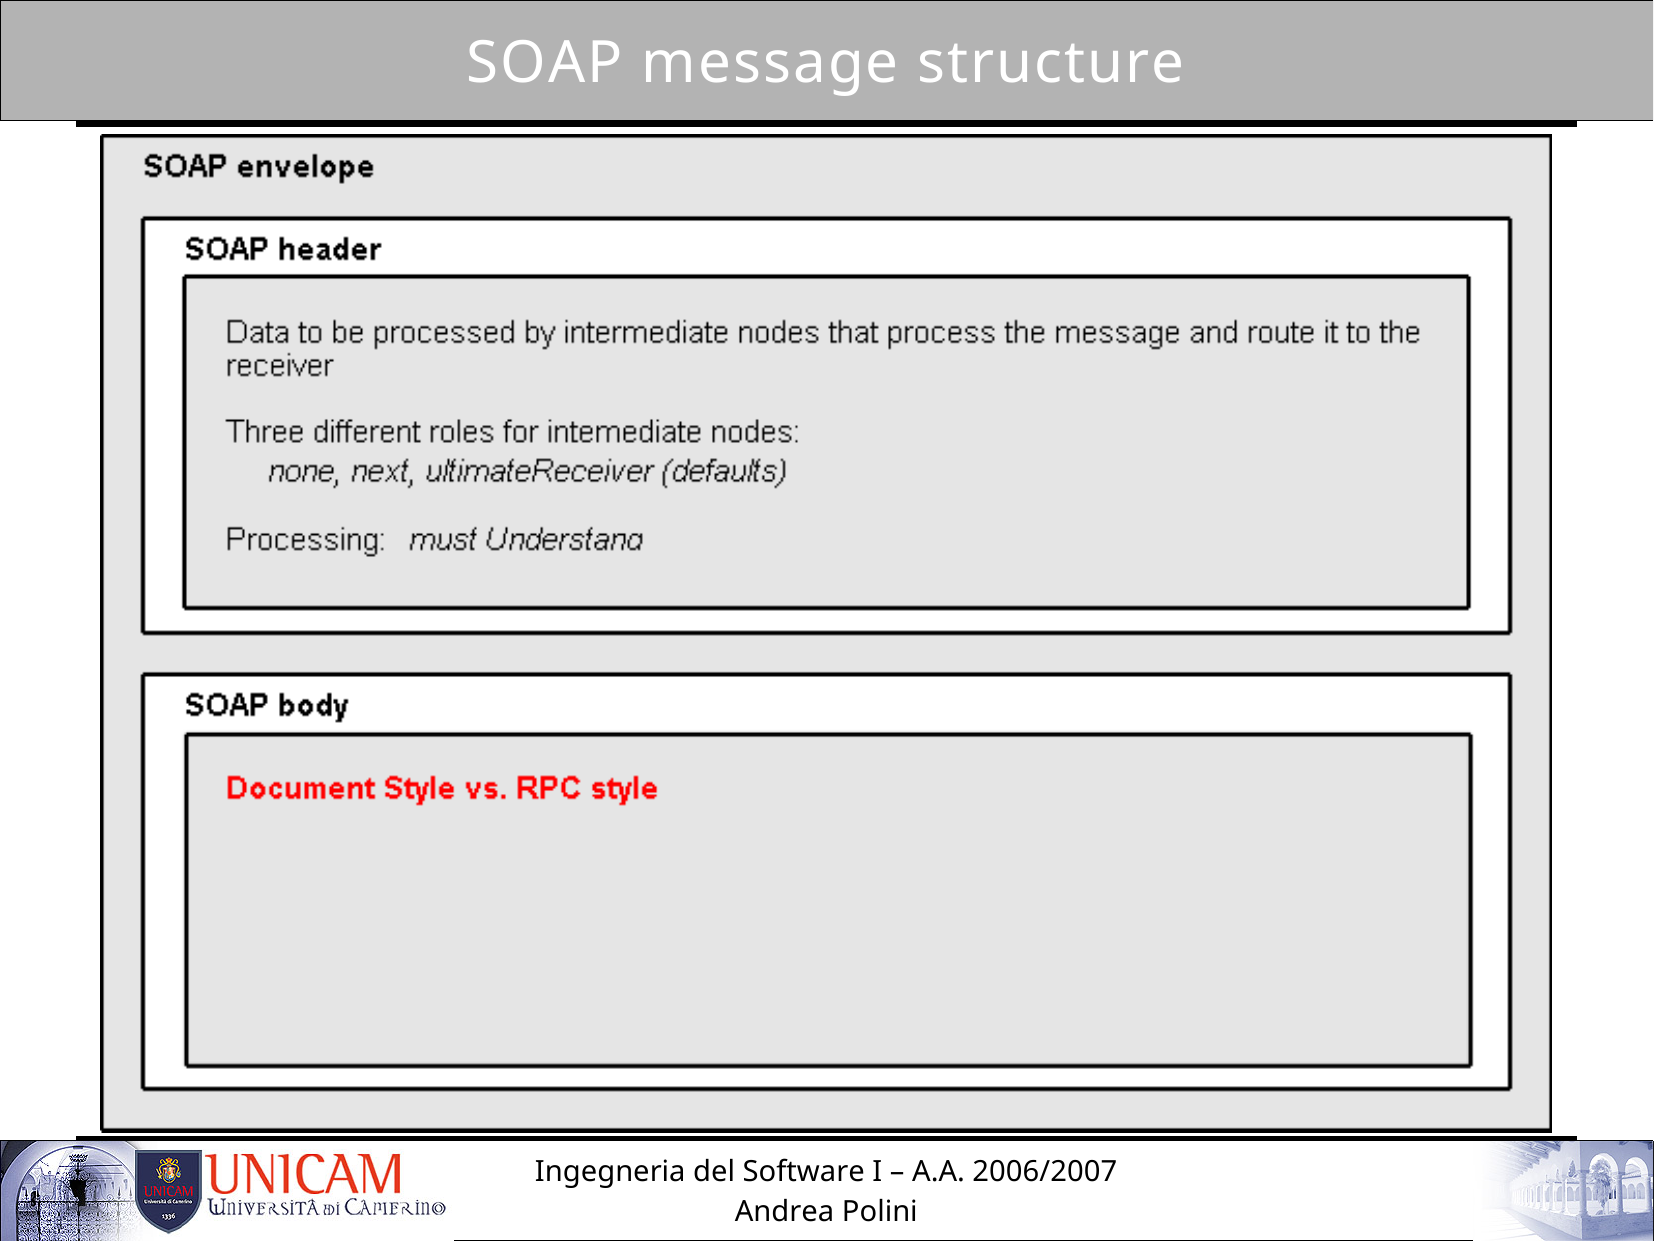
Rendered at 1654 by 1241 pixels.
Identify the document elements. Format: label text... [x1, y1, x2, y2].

picture [100, 134, 1552, 1133]
picture [0, 1141, 454, 1241]
title SOAP message structure [0, 0, 1653, 121]
picture [1473, 1141, 1654, 1241]
